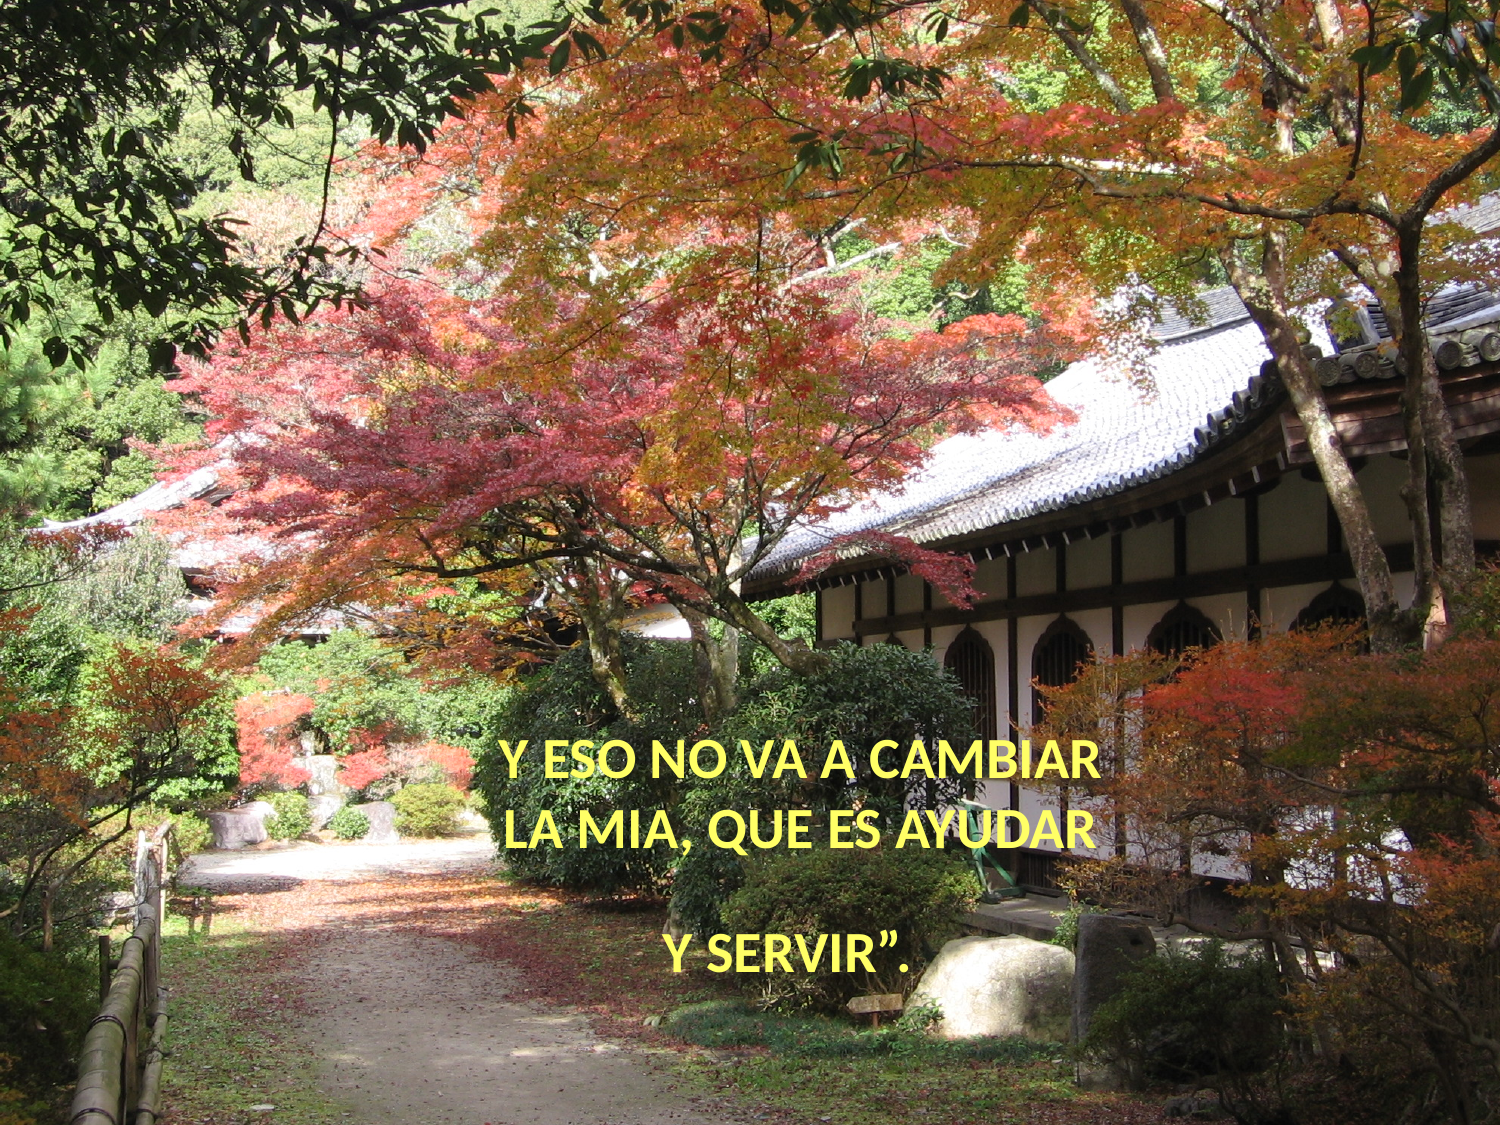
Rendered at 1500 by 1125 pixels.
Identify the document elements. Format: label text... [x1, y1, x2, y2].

picture [0, 0, 1500, 1125]
text_box Y ESO NO VA A CAMBIAR LA MIA, QUE ES AYUDAR Y SERVIR”. [470, 712, 1131, 1003]
